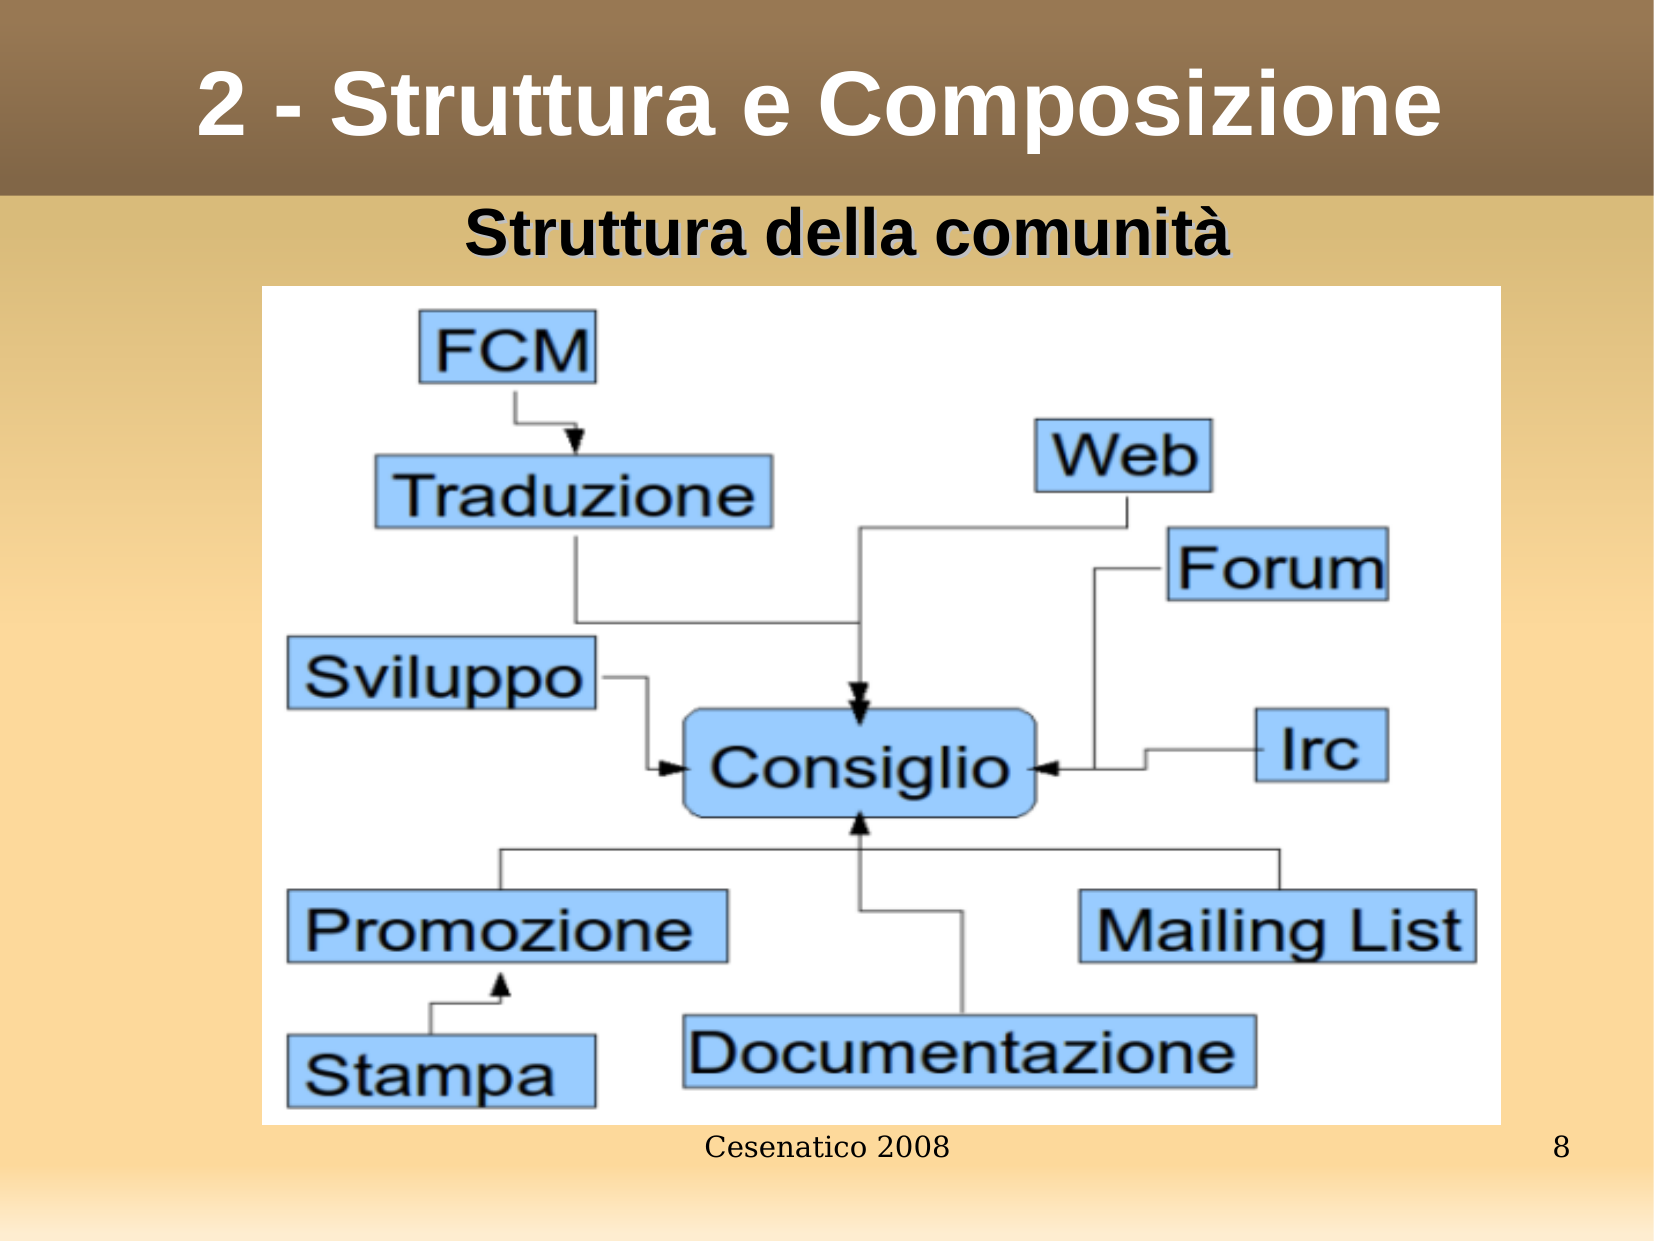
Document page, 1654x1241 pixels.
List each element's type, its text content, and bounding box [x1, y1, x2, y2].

title 2 - Struttura e Composizione [76, 0, 1565, 208]
picture [0, 0, 1654, 1241]
text_box Struttura della comunità [450, 187, 1248, 278]
